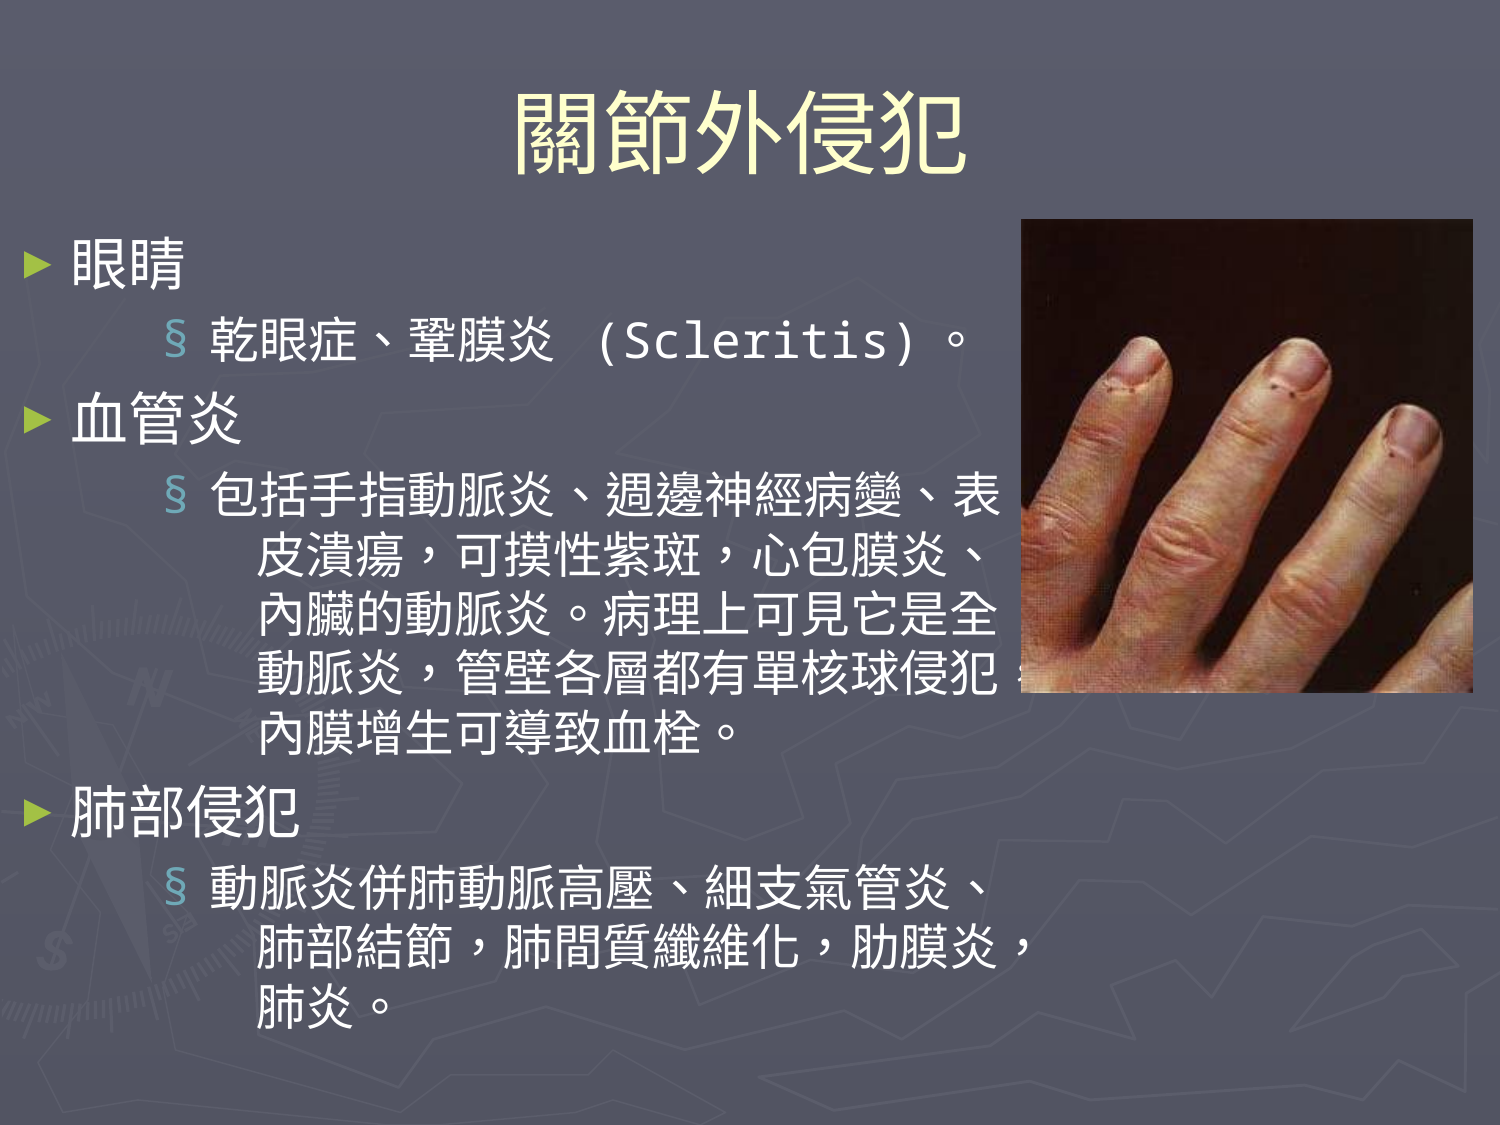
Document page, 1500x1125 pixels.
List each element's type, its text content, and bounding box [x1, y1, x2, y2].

picture [1021, 220, 1473, 693]
title 關節外侵犯 [49, 37, 1451, 220]
list 眼睛 乾眼症、鞏膜炎 (Scleritis)。 血管炎 包括手指動脈炎、週邊神經病變、表皮潰瘍，可摸性紫斑，心包膜炎、內臟的動脈炎。病理上可見它是全動脈炎，管壁各層都有單核球侵犯，內膜增生可導致血栓。 肺部侵犯 動脈炎併肺動脈高壓、細支氣管炎、肺部結節，肺間質纖維化，肋膜炎，肺炎。 [0, 220, 1022, 1094]
